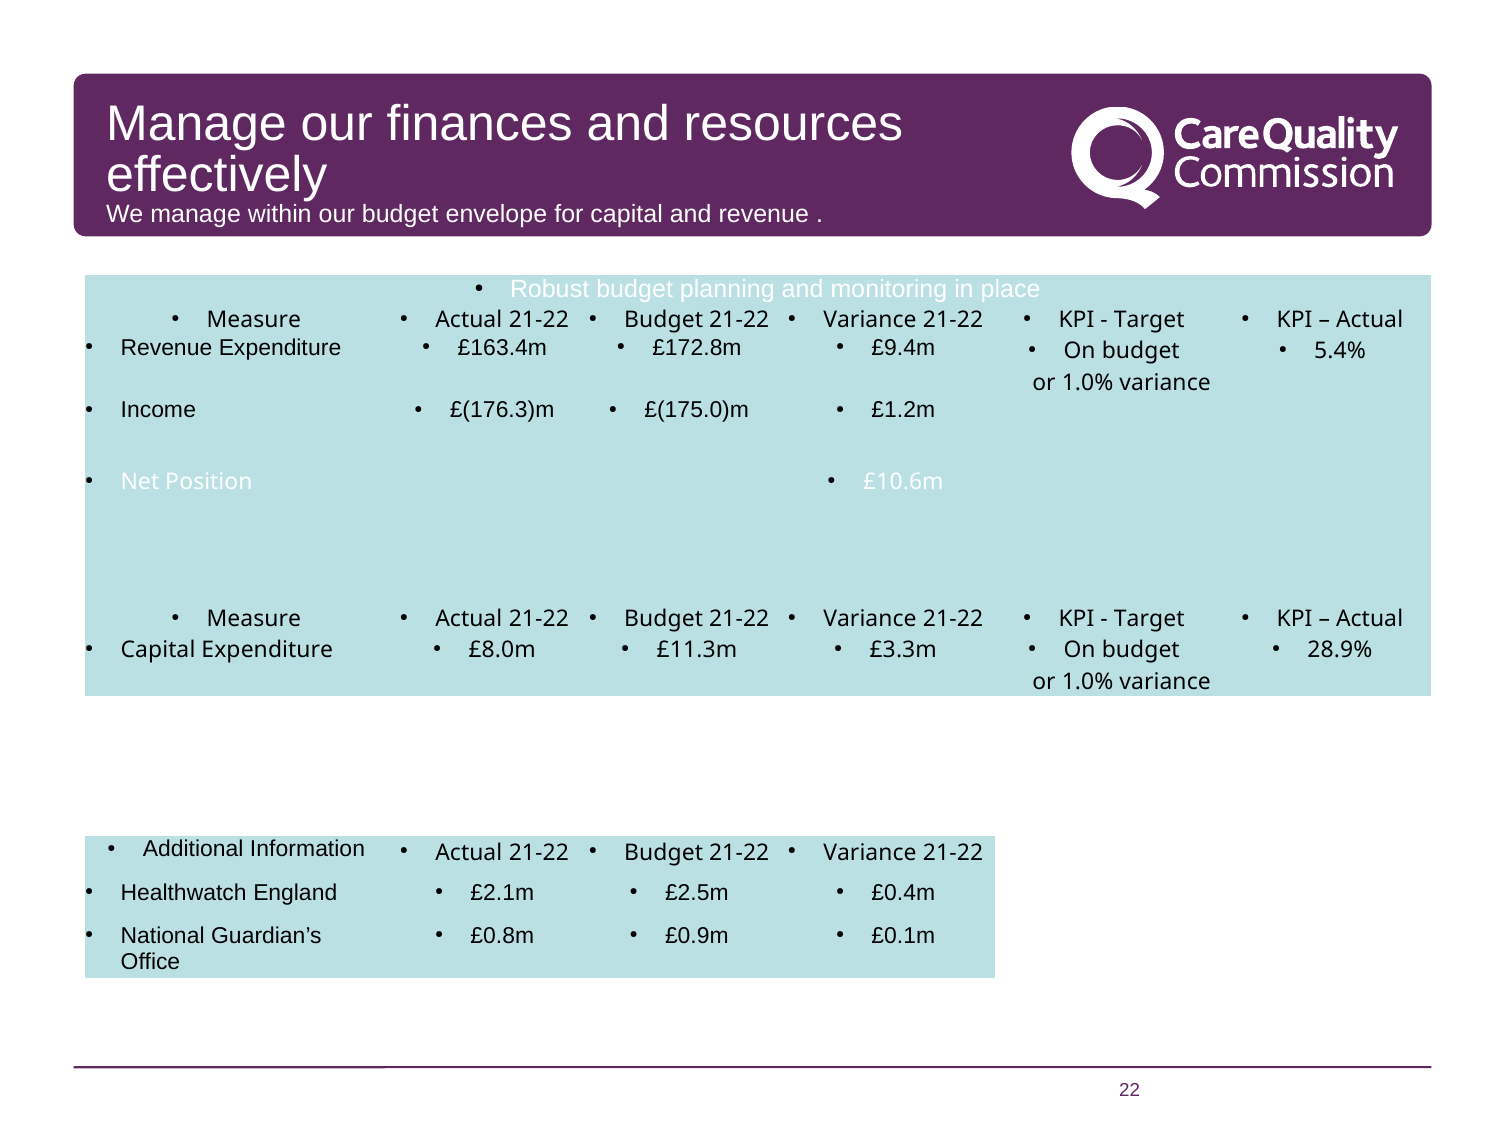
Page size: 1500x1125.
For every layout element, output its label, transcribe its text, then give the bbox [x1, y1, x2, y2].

table_header Actual​ 21-22​ [387, 836, 582, 879]
table_header Robust budget planning and monitoring in place​​​ [85, 275, 1431, 303]
table_cell [995, 397, 1213, 465]
table_header Variance​ 21-22​ [777, 836, 995, 879]
table_cell Healthwatch England [85, 879, 387, 923]
table_cell 5.4%​​​ [1213, 335, 1431, 397]
table_cell £1.2m [777, 397, 995, 465]
table_cell £172.8m [582, 335, 777, 397]
table_cell Capital​ Expenditure​​ [85, 633, 387, 696]
table_cell KPI – Actual​​ [1213, 303, 1431, 335]
table_cell £0.1m [777, 923, 995, 978]
table_cell 28.9%​​ [1213, 633, 1431, 696]
table_cell Actual​ 21-22​ [387, 303, 582, 335]
title Manage our finances and resources effectively We manage within our budget envelope for capital and revenue . [106, 79, 1022, 248]
table_cell Budget​ 21-22​ [582, 602, 777, 633]
table_cell Variance​ 21-22​ [777, 602, 995, 633]
table_header Additional Information [85, 836, 387, 879]
table_header Budget​ 21-22​ [582, 836, 777, 879]
table_cell £(176.3)m [387, 397, 582, 465]
table_cell Net Position [85, 465, 387, 534]
table_cell On budget or 1.0% variance​​​ [995, 335, 1213, 397]
table_cell £8.0m​​​ [387, 633, 582, 696]
table_cell [582, 465, 777, 534]
table_cell £11.3m​​​ [582, 633, 777, 696]
table_cell Income [85, 397, 387, 465]
table_cell £9.4m [777, 335, 995, 397]
table_cell Actual​ 21-22​ [387, 602, 582, 633]
table_cell National Guardian’s Office [85, 923, 387, 978]
table_cell £0.8m [387, 923, 582, 978]
text_box 22 [1119, 1025, 1432, 1101]
table_cell Revenue Expenditure [85, 335, 387, 397]
table_cell KPI – Actual​​ [1213, 602, 1431, 633]
table_cell [1213, 465, 1431, 534]
table_cell Measure​​​ [85, 602, 387, 633]
table_cell £2.1m [387, 879, 582, 923]
table_cell [1213, 397, 1431, 465]
table_cell £10.6m​​​ [777, 465, 995, 534]
table_cell [995, 465, 1213, 534]
table_cell [85, 534, 1431, 602]
table_cell Budget​ 21-22​ [582, 303, 777, 335]
table_cell £163.4m [387, 335, 582, 397]
table_cell £2.5m [582, 879, 777, 923]
table_cell Variance​ 21-22​ [777, 303, 995, 335]
table_cell £0.4m [777, 879, 995, 923]
table_cell On budget or 1.0% variance​​​ [995, 633, 1213, 696]
table_cell KPI - Target​​​ [995, 303, 1213, 335]
table_cell £(175.0)m [582, 397, 777, 465]
table_cell KPI - Target​​​ [995, 602, 1213, 633]
table_cell [387, 465, 582, 534]
table_cell £0.9m [582, 923, 777, 978]
table_cell £3.3m​​​ [777, 633, 995, 696]
table_cell Measure​​​ [85, 303, 387, 335]
